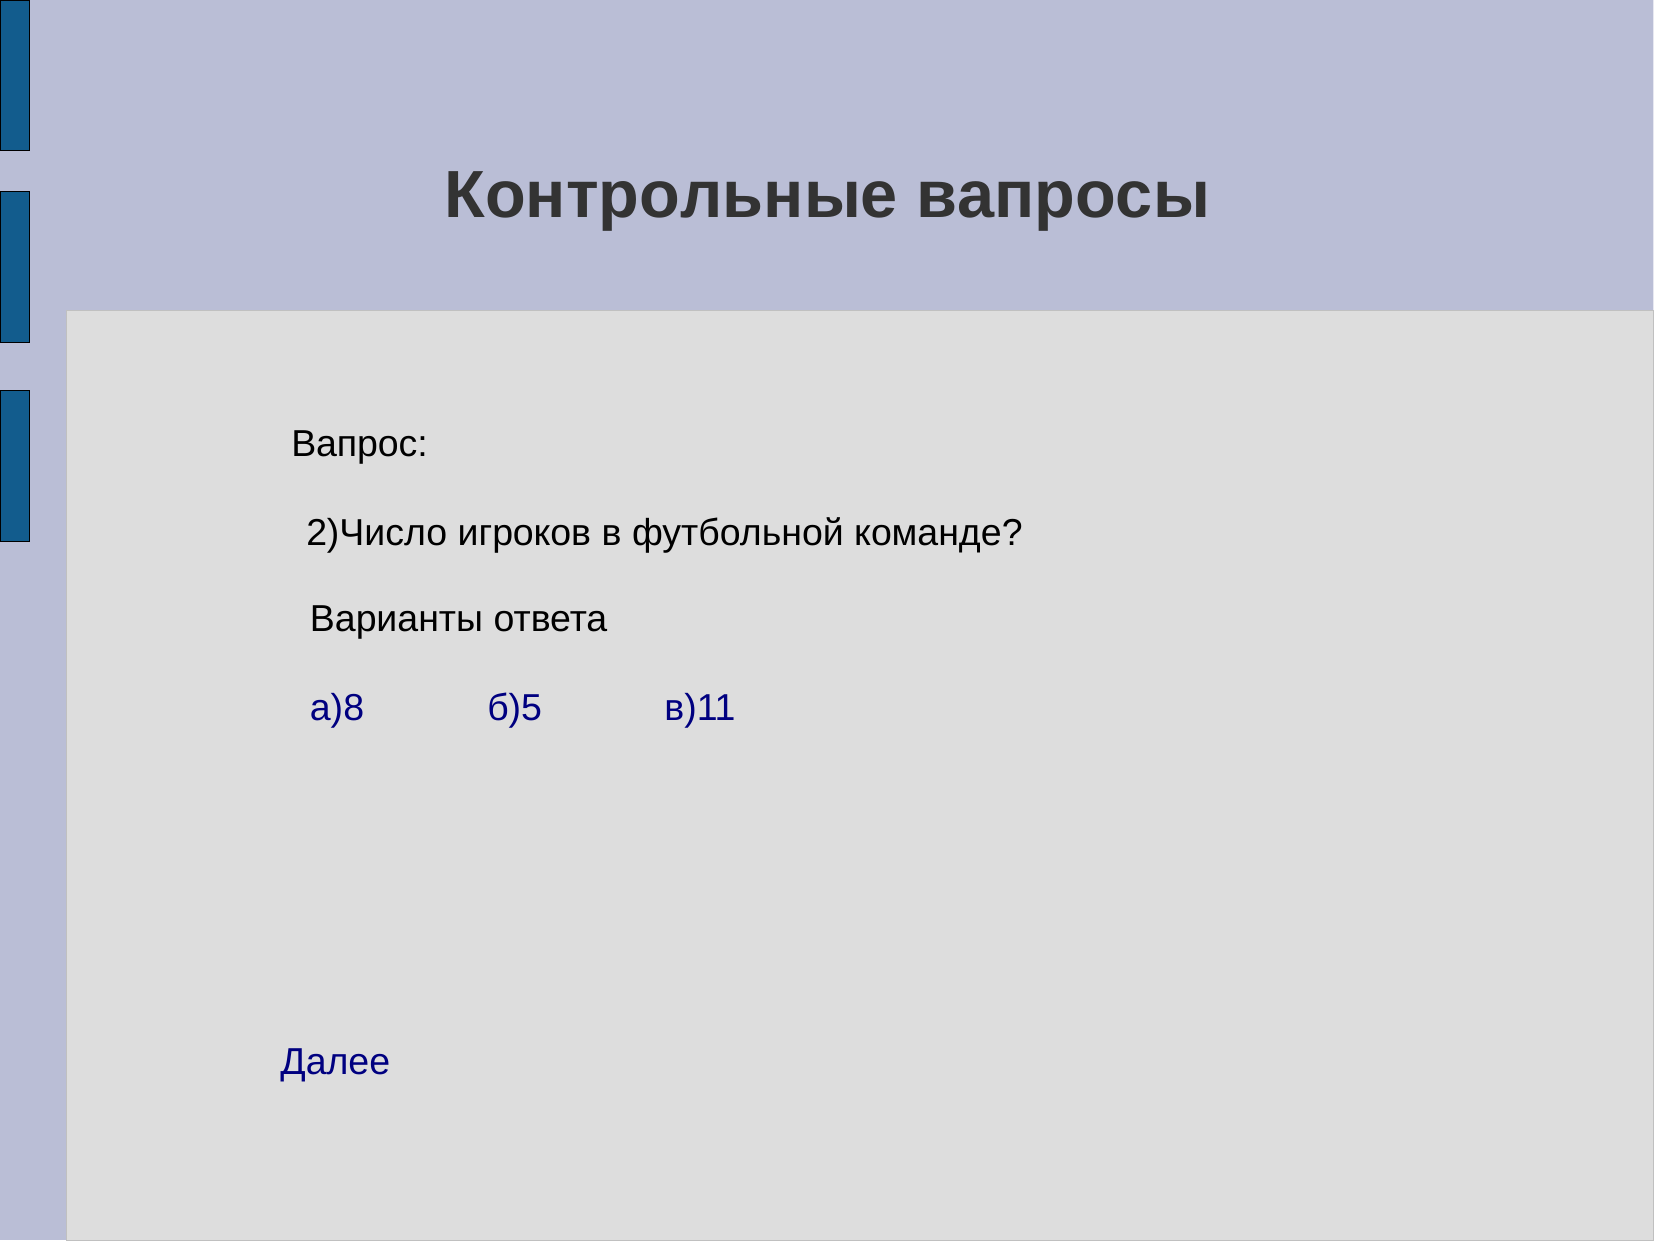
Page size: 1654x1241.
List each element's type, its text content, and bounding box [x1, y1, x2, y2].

text_box б)5 [472, 679, 591, 737]
text_box в)11 [649, 679, 751, 737]
text_box а)8 [295, 679, 472, 737]
text_box 2)Число игроков в футбольной команде? [291, 504, 1447, 650]
title Контрольные вапросы [121, 98, 1534, 291]
text_box Далее [265, 1033, 473, 1091]
text_box Вапрос: [276, 415, 443, 473]
text_box Варианты ответа [295, 590, 623, 648]
